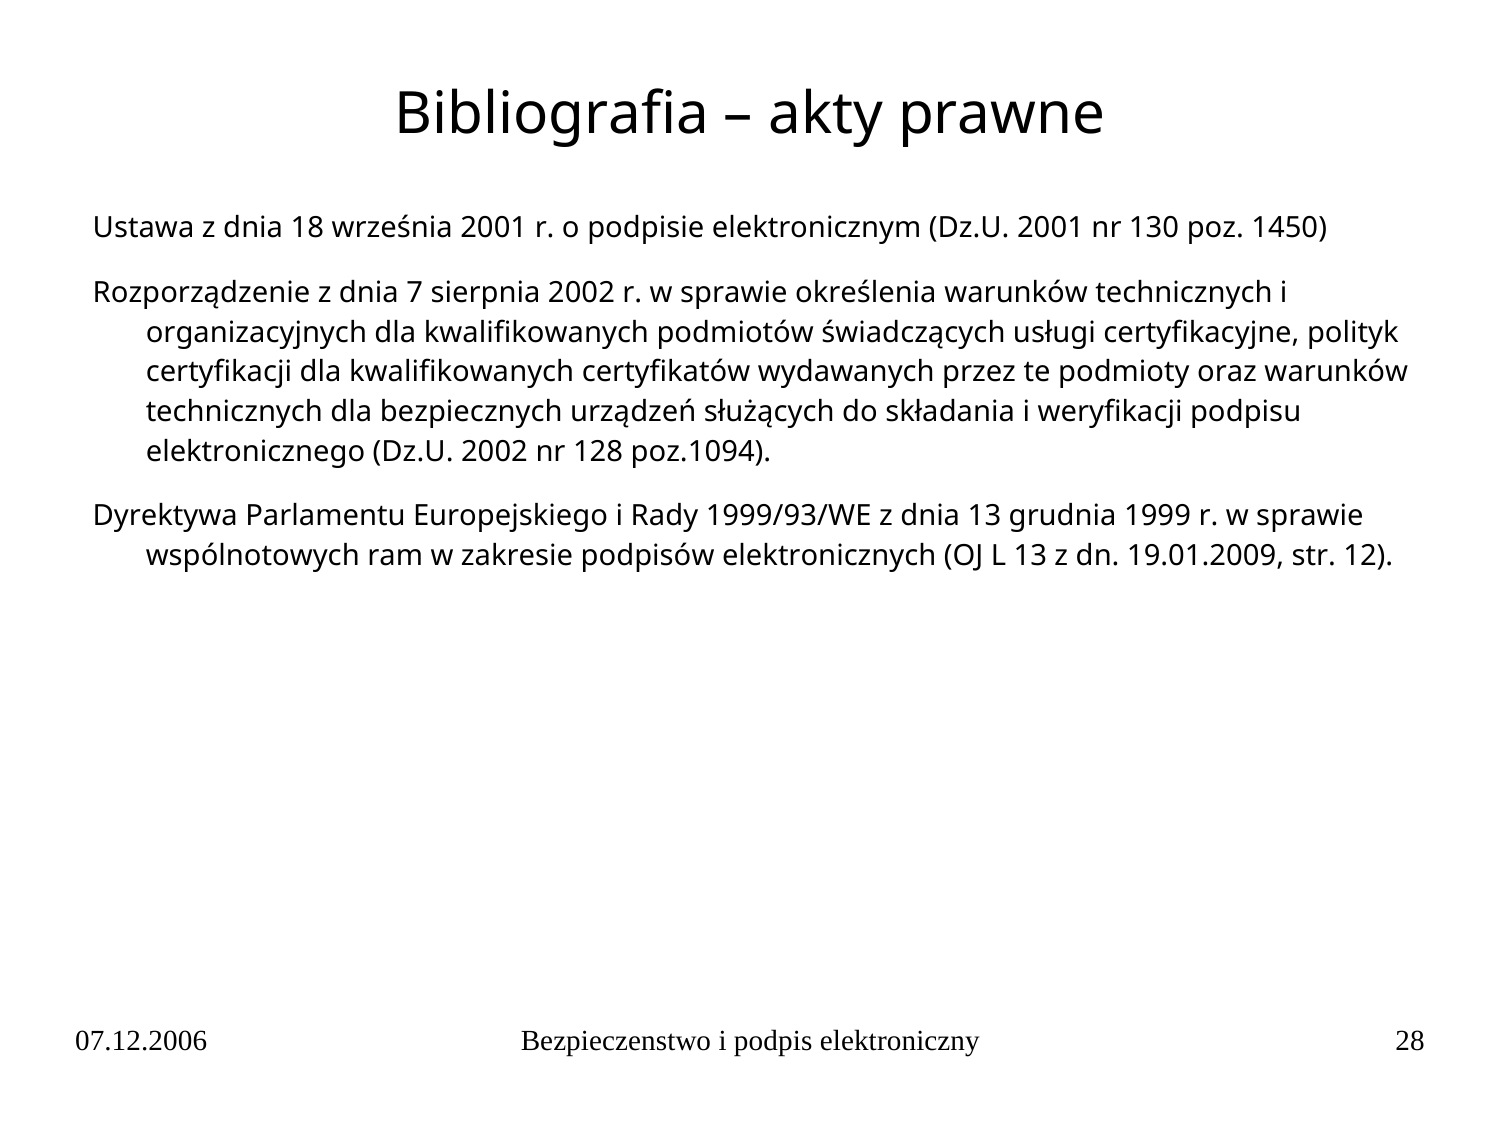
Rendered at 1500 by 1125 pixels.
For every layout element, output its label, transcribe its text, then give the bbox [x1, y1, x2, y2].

list Ustawa z dnia 18 września 2001 r. o podpisie elektronicznym (Dz.U. 2001 nr 130 poz. 1450) Rozporządzenie z dnia 7 sierpnia 2002 r. w sprawie określenia warunków technicznych i organizacyjnych dla kwalifikowanych podmiotów świadczących usługi certyfikacyjne, polityk certyfikacji dla kwalifikowanych certyfikatów wydawanych przez te podmioty oraz warunków technicznych dla bezpiecznych urządzeń służących do składania i weryfikacji podpisu elektronicznego (Dz.U. 2002 nr 128 poz.1094). Dyrektywa Parlamentu Europejskiego i Rady 1999/93/WE z dnia 13 grudnia 1999 r. w sprawie wspólnotowych ram w zakresie podpisów elektronicznych (OJ L 13 z dn. 19.01.2009, str. 12). [75, 206, 1426, 1006]
title Bibliografia – akty prawne [75, 44, 1425, 178]
